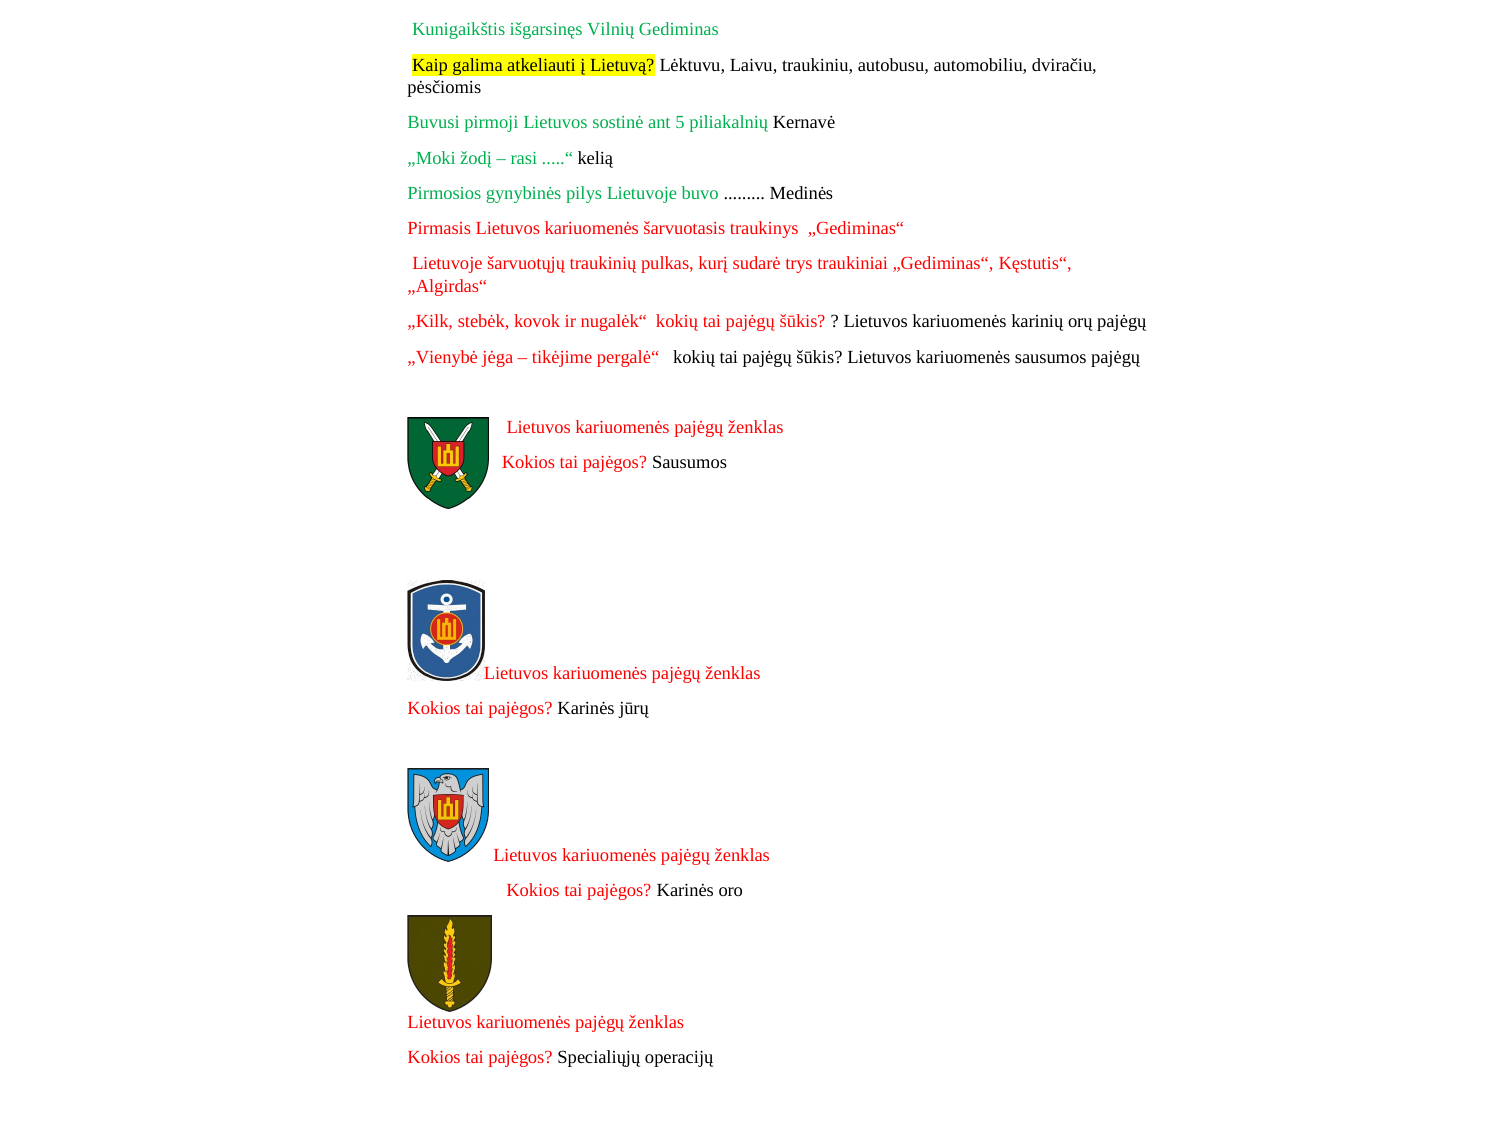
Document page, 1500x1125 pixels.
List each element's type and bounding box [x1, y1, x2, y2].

picture [413, 774, 483, 855]
picture [407, 19, 1151, 1084]
